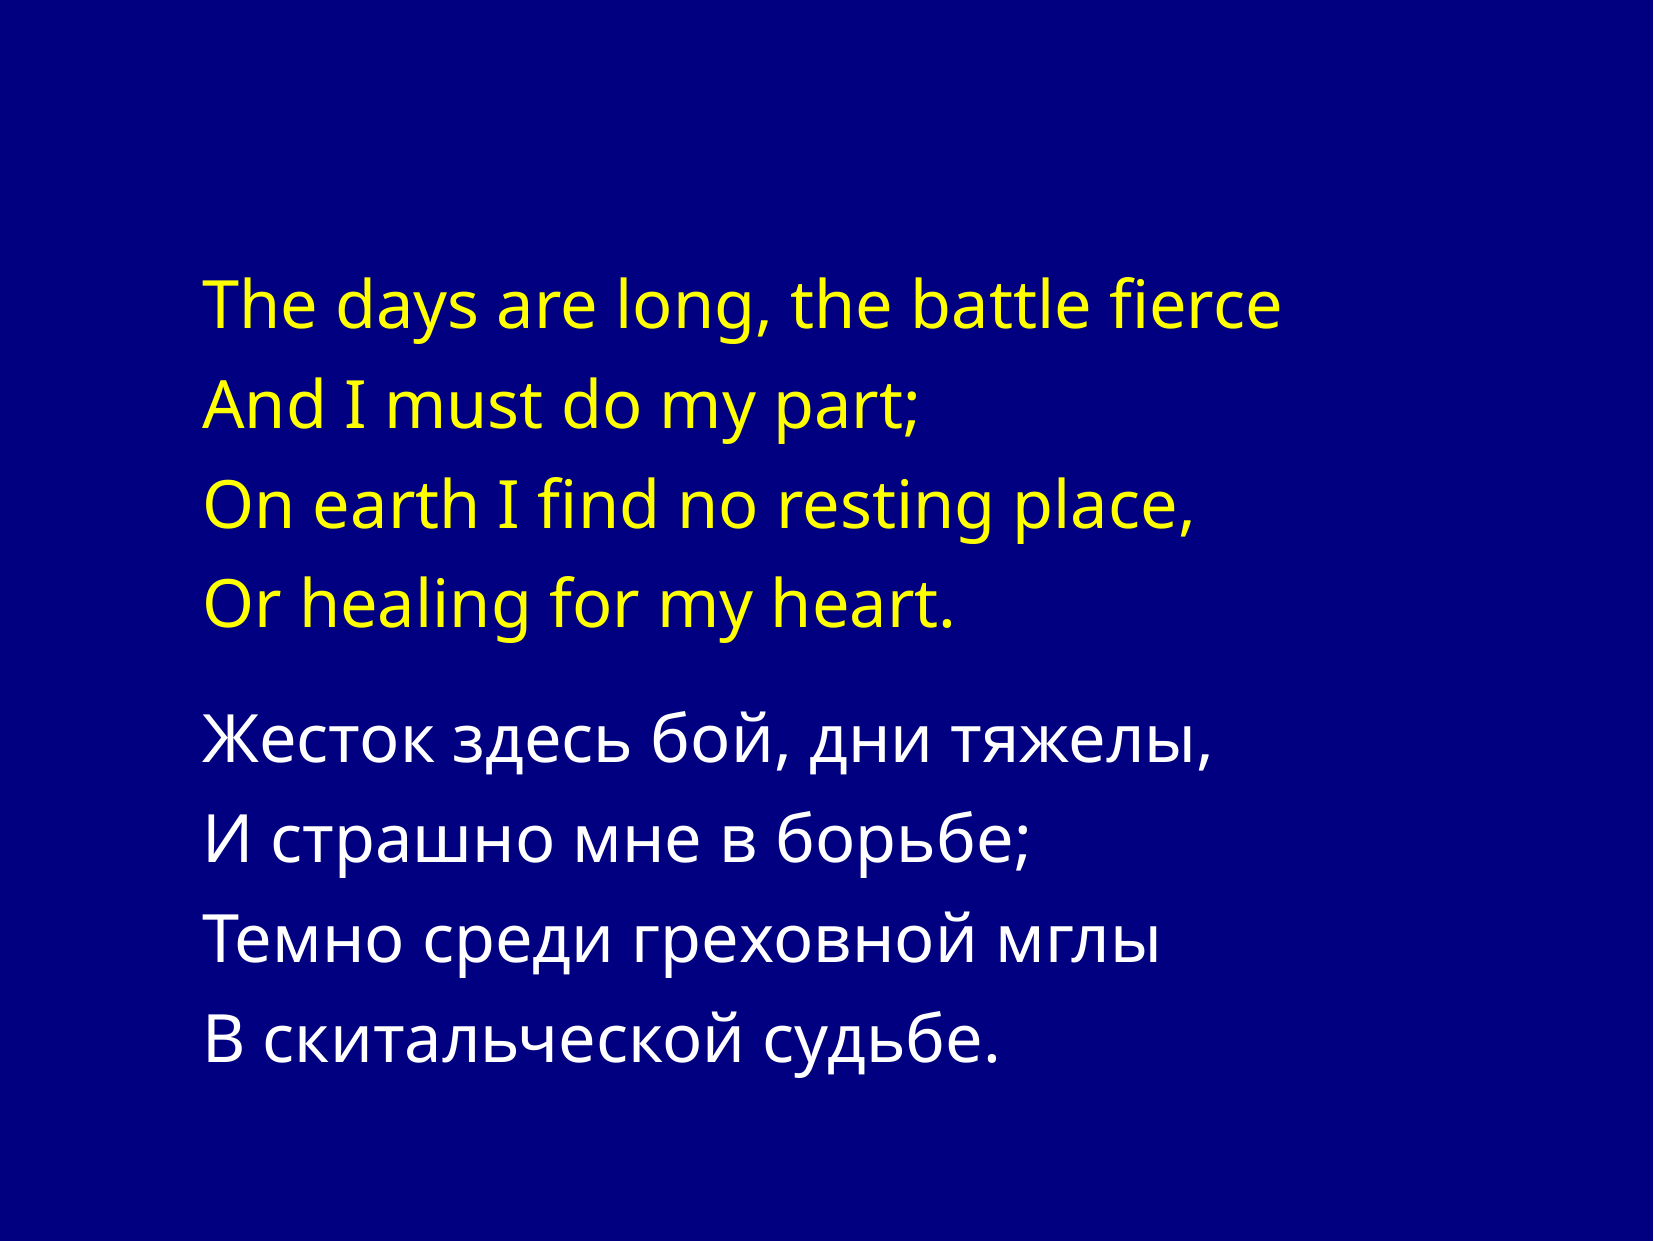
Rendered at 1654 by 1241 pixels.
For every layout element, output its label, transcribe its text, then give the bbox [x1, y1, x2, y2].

text_box Жесток здесь бой, дни тяжелы, И страшно мне в борьбе; Темно среди греховной мглы В скитальческой судьбе. [75, 675, 1576, 1163]
text_box The days are long, the battle fierce And I must do my part; On earth I find no resting place, Or healing for my heart. [75, 150, 1576, 638]
